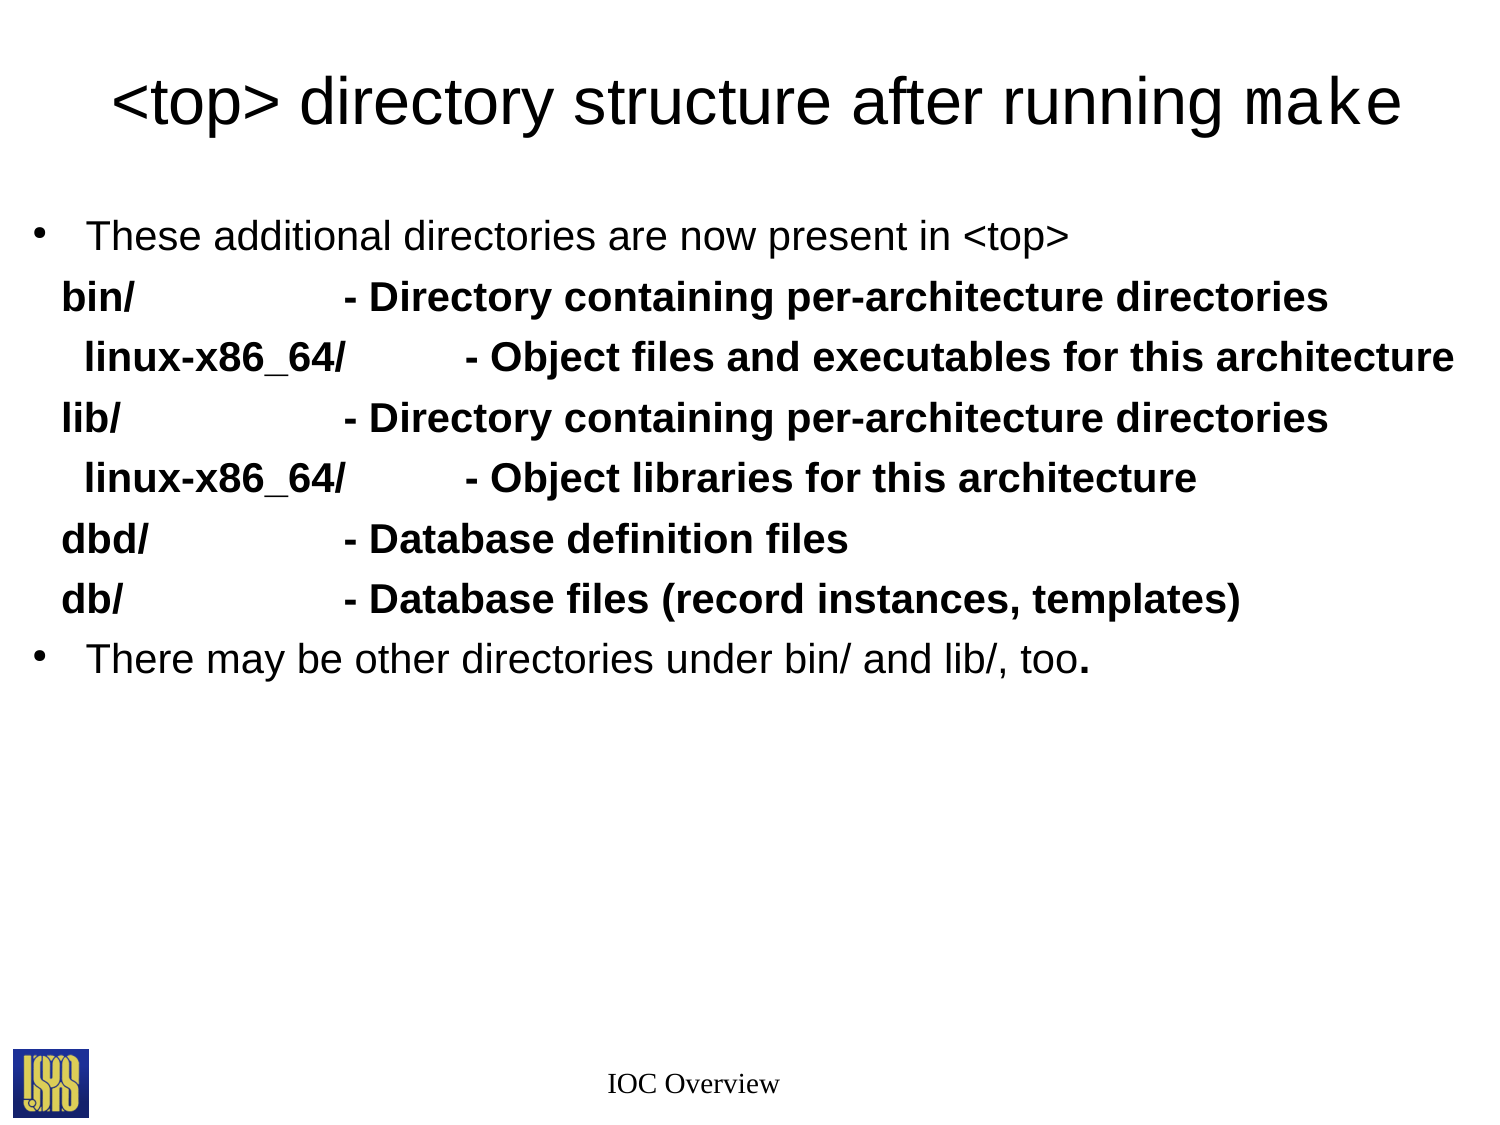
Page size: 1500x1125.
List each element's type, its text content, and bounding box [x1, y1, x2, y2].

title <top> directory structure after running make [55, 57, 1426, 146]
picture [13, 1049, 89, 1118]
list These additional directories are now present in <top> bin/ - Directory containing per-architecture directories linux-x86_64/ - Object files and executables for this architecture lib/ - Directory containing per-architecture directories linux-x86_64/ - Object libraries for this architecture dbd/ - Database definition files db/ - Database files (record instances, templates) There may be other directories under bin/ and lib/, too. [0, 201, 1500, 691]
